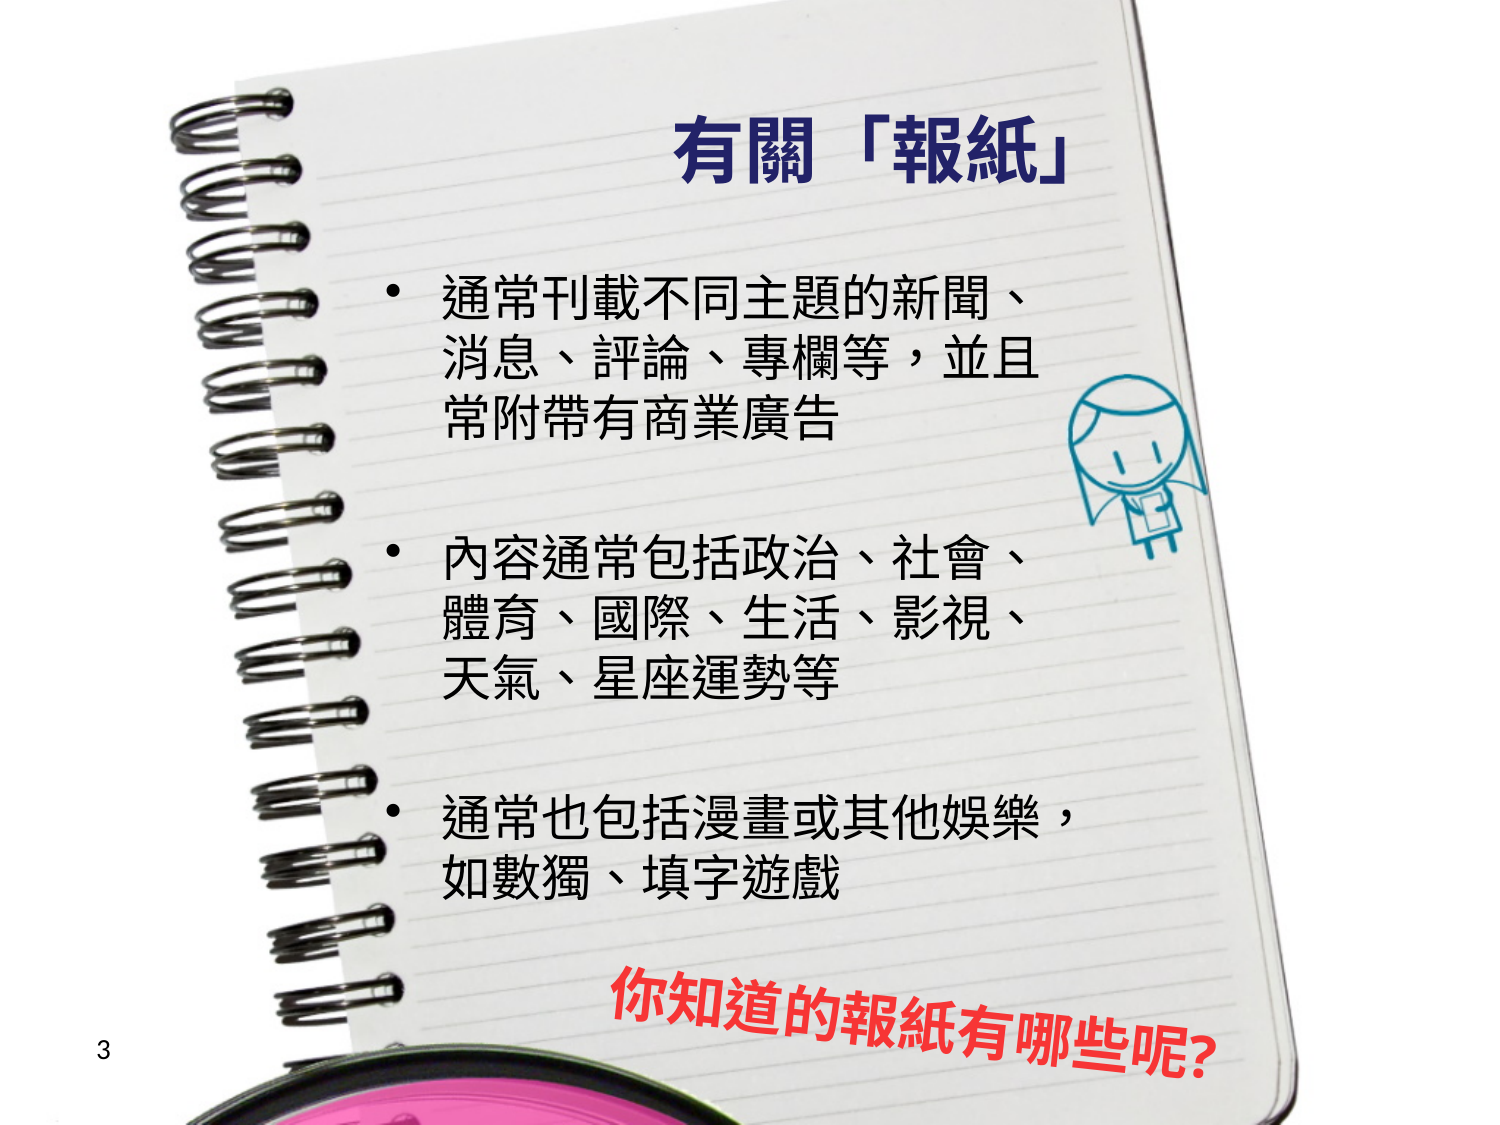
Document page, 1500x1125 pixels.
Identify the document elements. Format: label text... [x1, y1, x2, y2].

picture [0, 0, 1500, 1125]
slide_number <編號> [80, 1023, 431, 1102]
text_box 你知道的報紙有哪些呢? [568, 893, 1258, 1125]
title 有關「報紙」 [655, 54, 1128, 243]
list 通常刊載不同主題的新聞、消息、評論、專欄等，並且常附帶有商業廣告 內容通常包括政治、社會、體育、國際、生活、影視、天氣、星座運勢等 通常也包括漫畫或其他娛樂，如數獨、填字遊戲 [370, 259, 1097, 1002]
